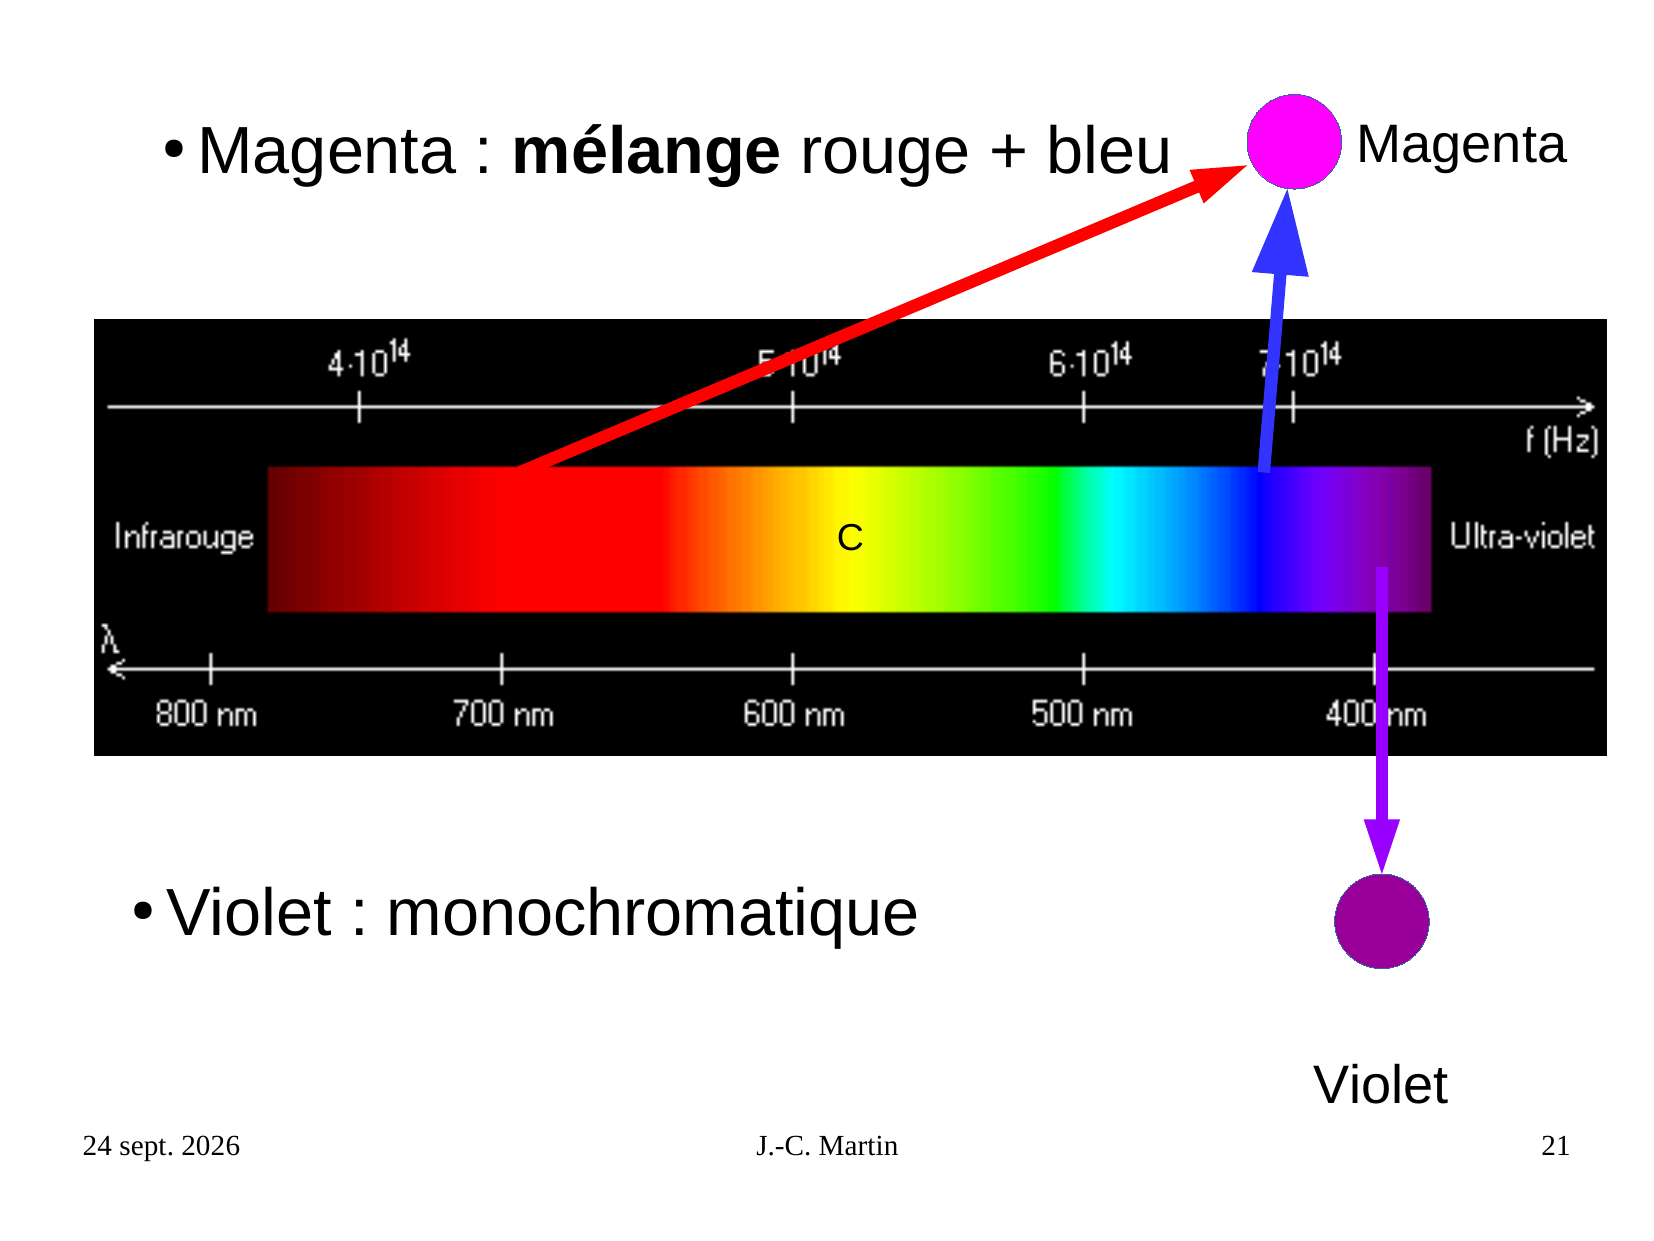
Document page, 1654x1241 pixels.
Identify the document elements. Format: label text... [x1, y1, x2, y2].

text_box Violet [1299, 1046, 1464, 1123]
title Magenta : mélange rouge + bleu [141, 47, 1193, 255]
picture [94, 319, 1607, 756]
title Magenta : mélange rouge + bleu [1054, 196, 1193, 255]
text_box [1247, 94, 1342, 190]
text_box Magenta [1341, 106, 1583, 182]
text_box [1334, 874, 1430, 969]
title Violet : monochromatique [82, 808, 969, 1016]
